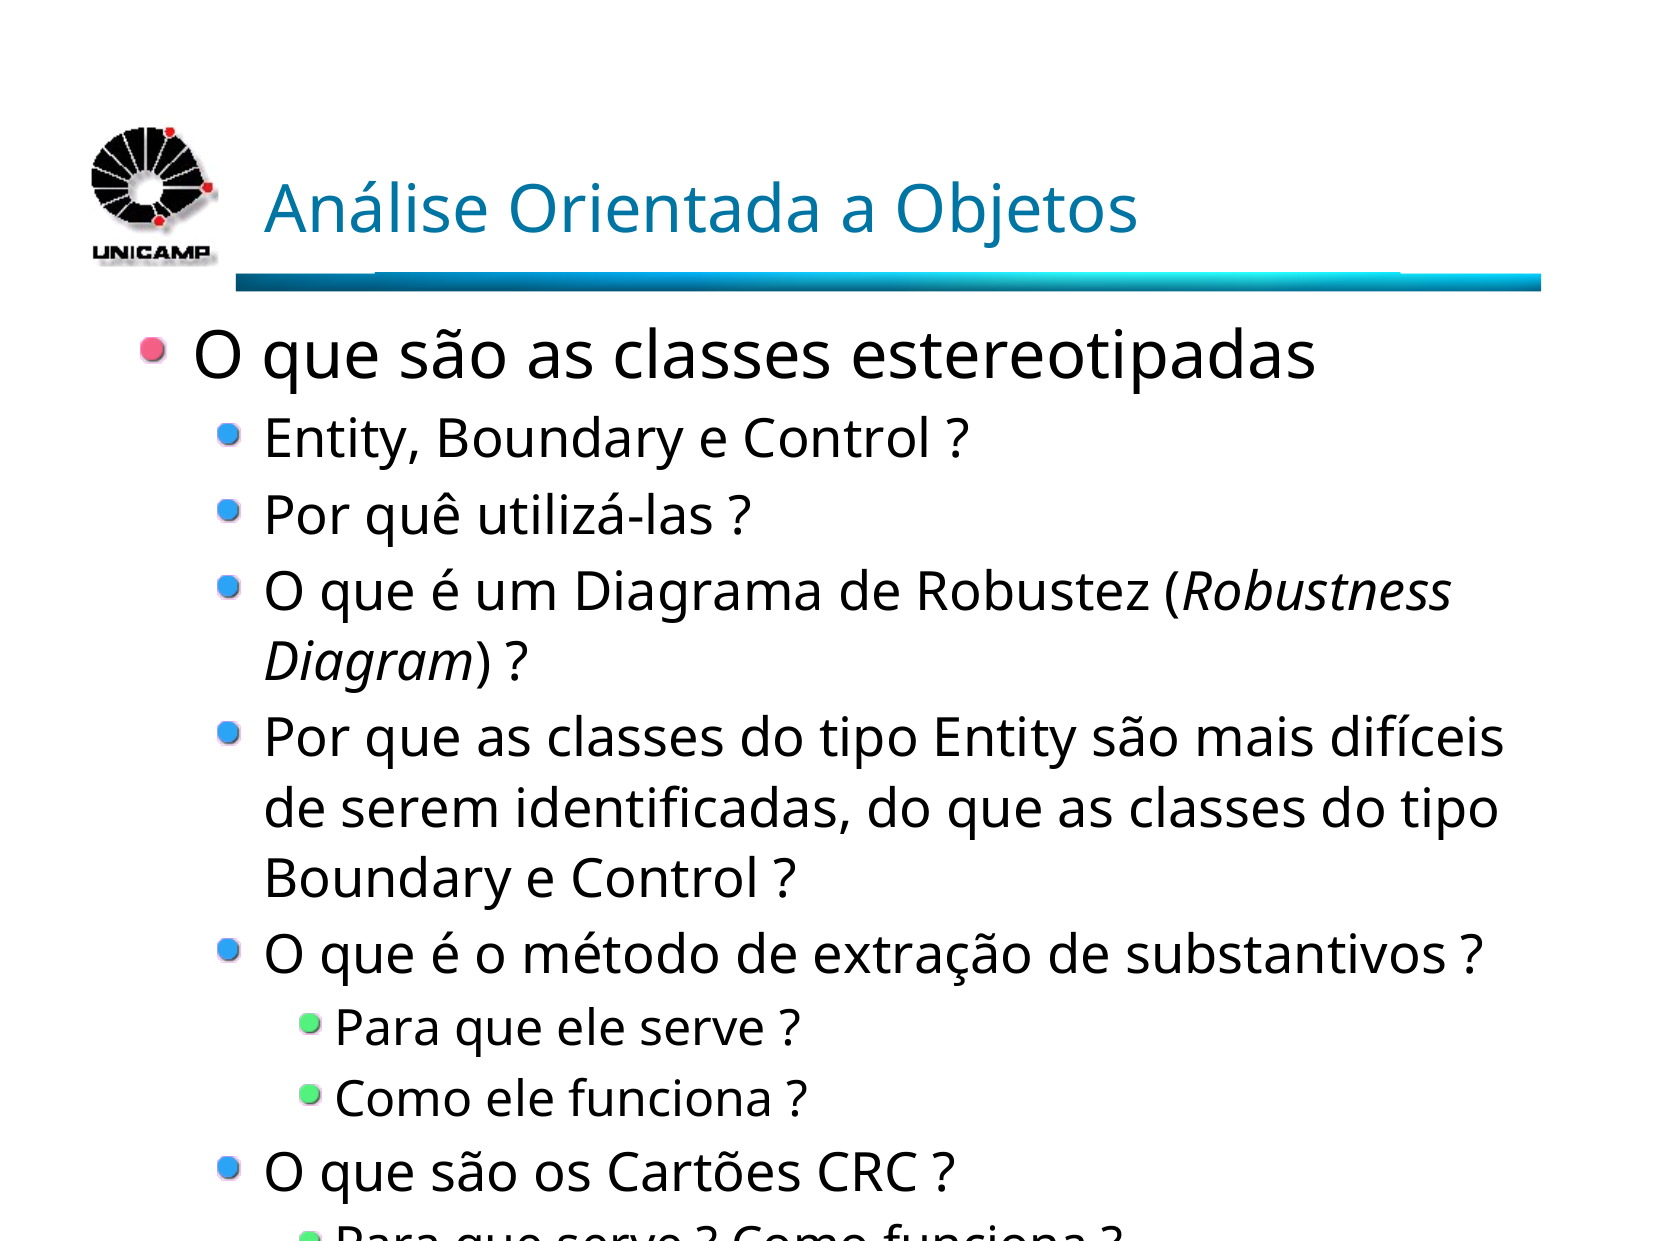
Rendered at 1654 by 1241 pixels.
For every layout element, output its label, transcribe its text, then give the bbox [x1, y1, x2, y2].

picture [298, 1230, 323, 1241]
picture [125, 272, 1654, 295]
list O que são as classes estereotipadas Entity, Boundary e Control ? Por quê utilizá-las ? O que é um Diagrama de Robustez (Robustness Diagram) ? Por que as classes do tipo Entity são mais difíceis de serem identificadas, do que as classes do tipo Boundary e Control ? O que é o método de extração de substantivos ? Para que ele serve ? Como ele funciona ? O que são os Cartões CRC ? Para que serve ? Como funciona ? [121, 309, 1534, 1176]
picture [216, 1176, 242, 1182]
title Análise Orientada a Objetos [264, 57, 1534, 250]
